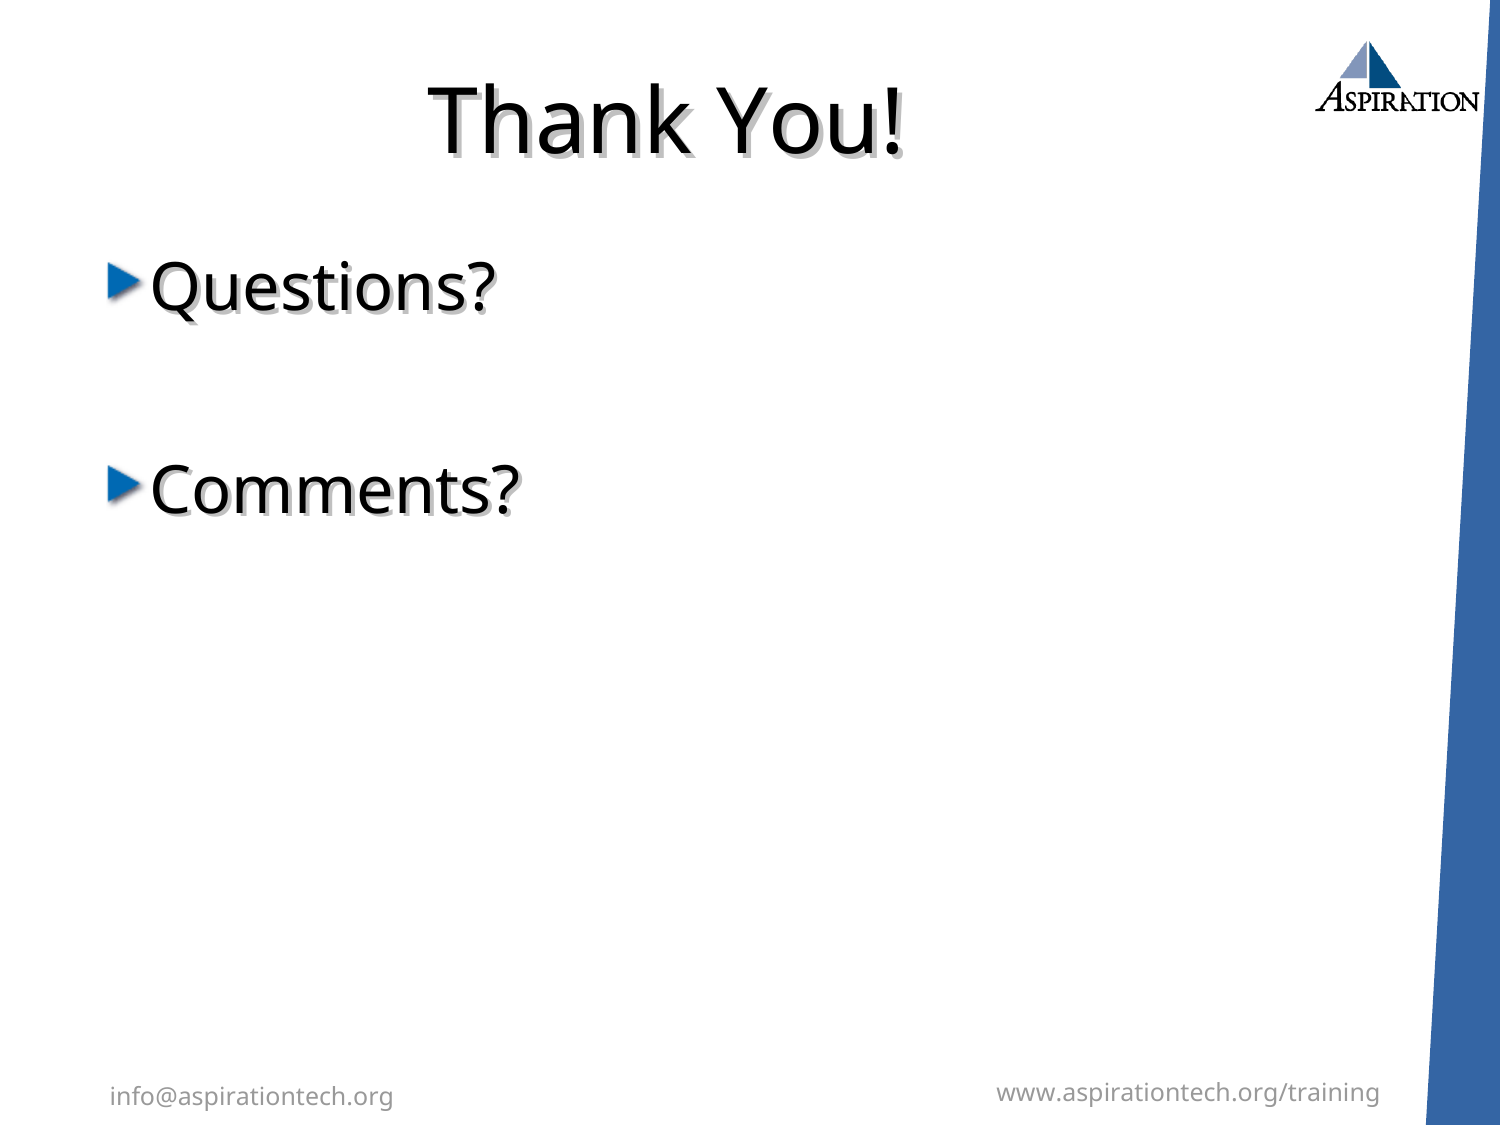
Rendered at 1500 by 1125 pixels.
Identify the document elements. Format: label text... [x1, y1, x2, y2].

picture [1315, 41, 1480, 120]
list Questions? Comments? [49, 238, 1447, 892]
title Thank You! [49, 19, 1284, 206]
